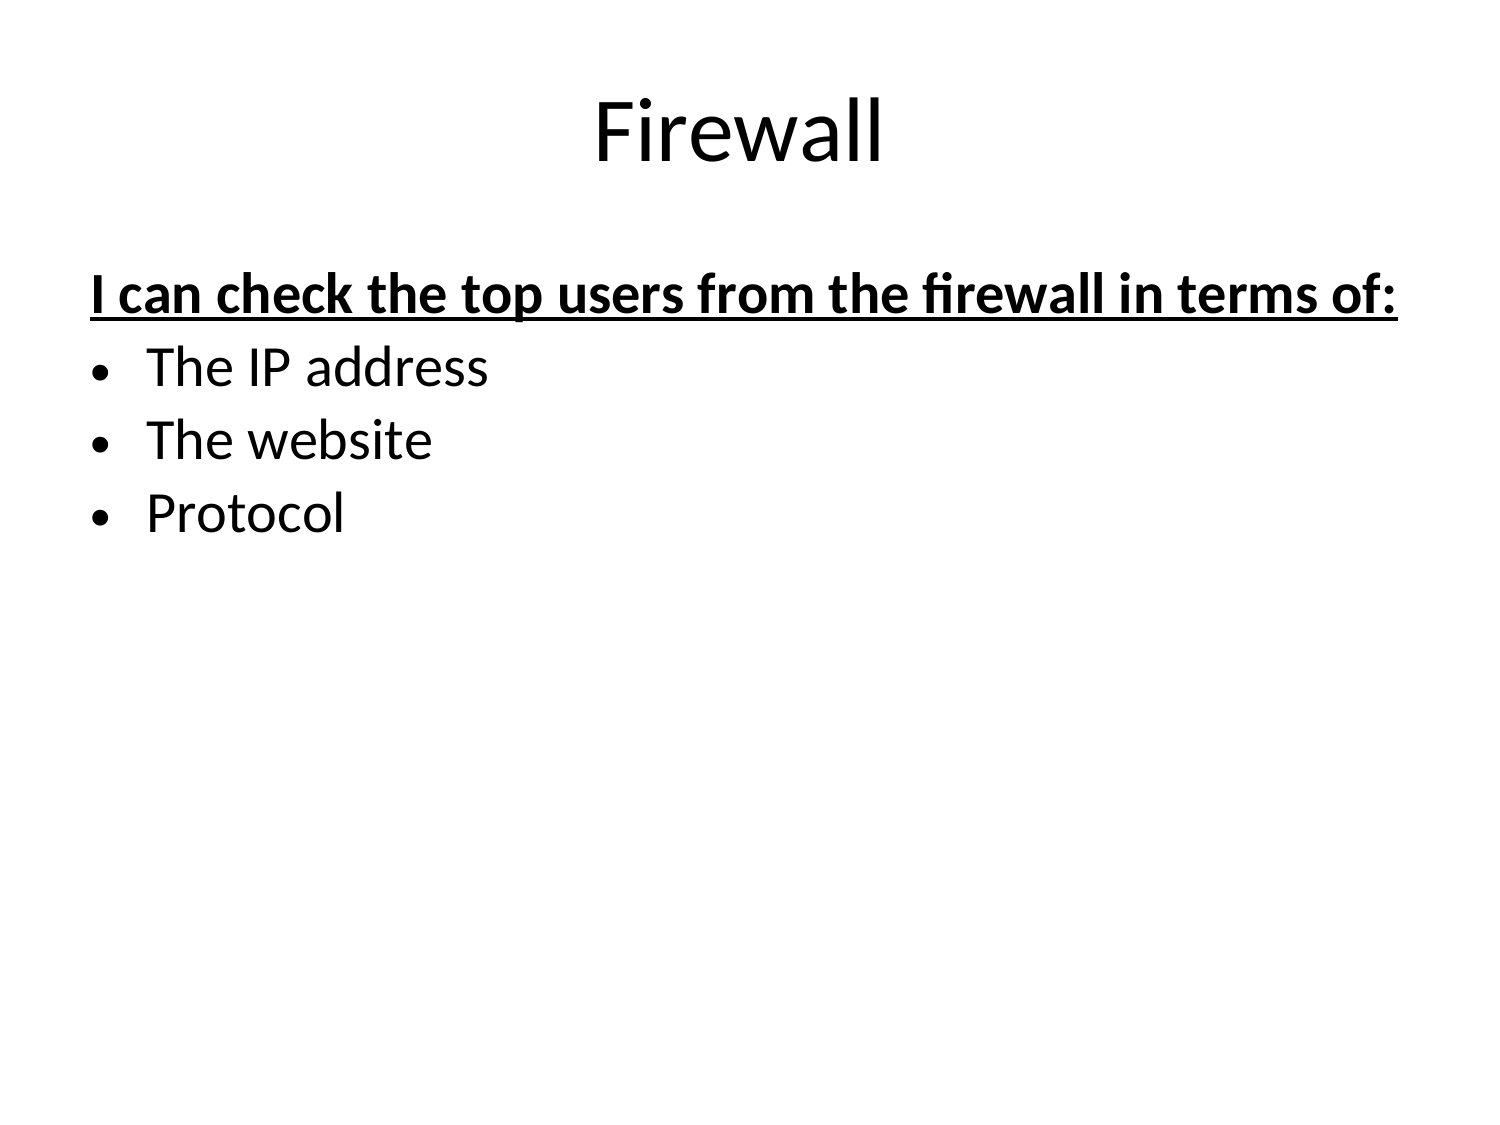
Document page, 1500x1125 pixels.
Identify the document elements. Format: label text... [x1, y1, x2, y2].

title Firewall [75, 45, 1426, 233]
list I can check the top users from the firewall in terms of: The IP address The website Protocol [75, 262, 1426, 1005]
